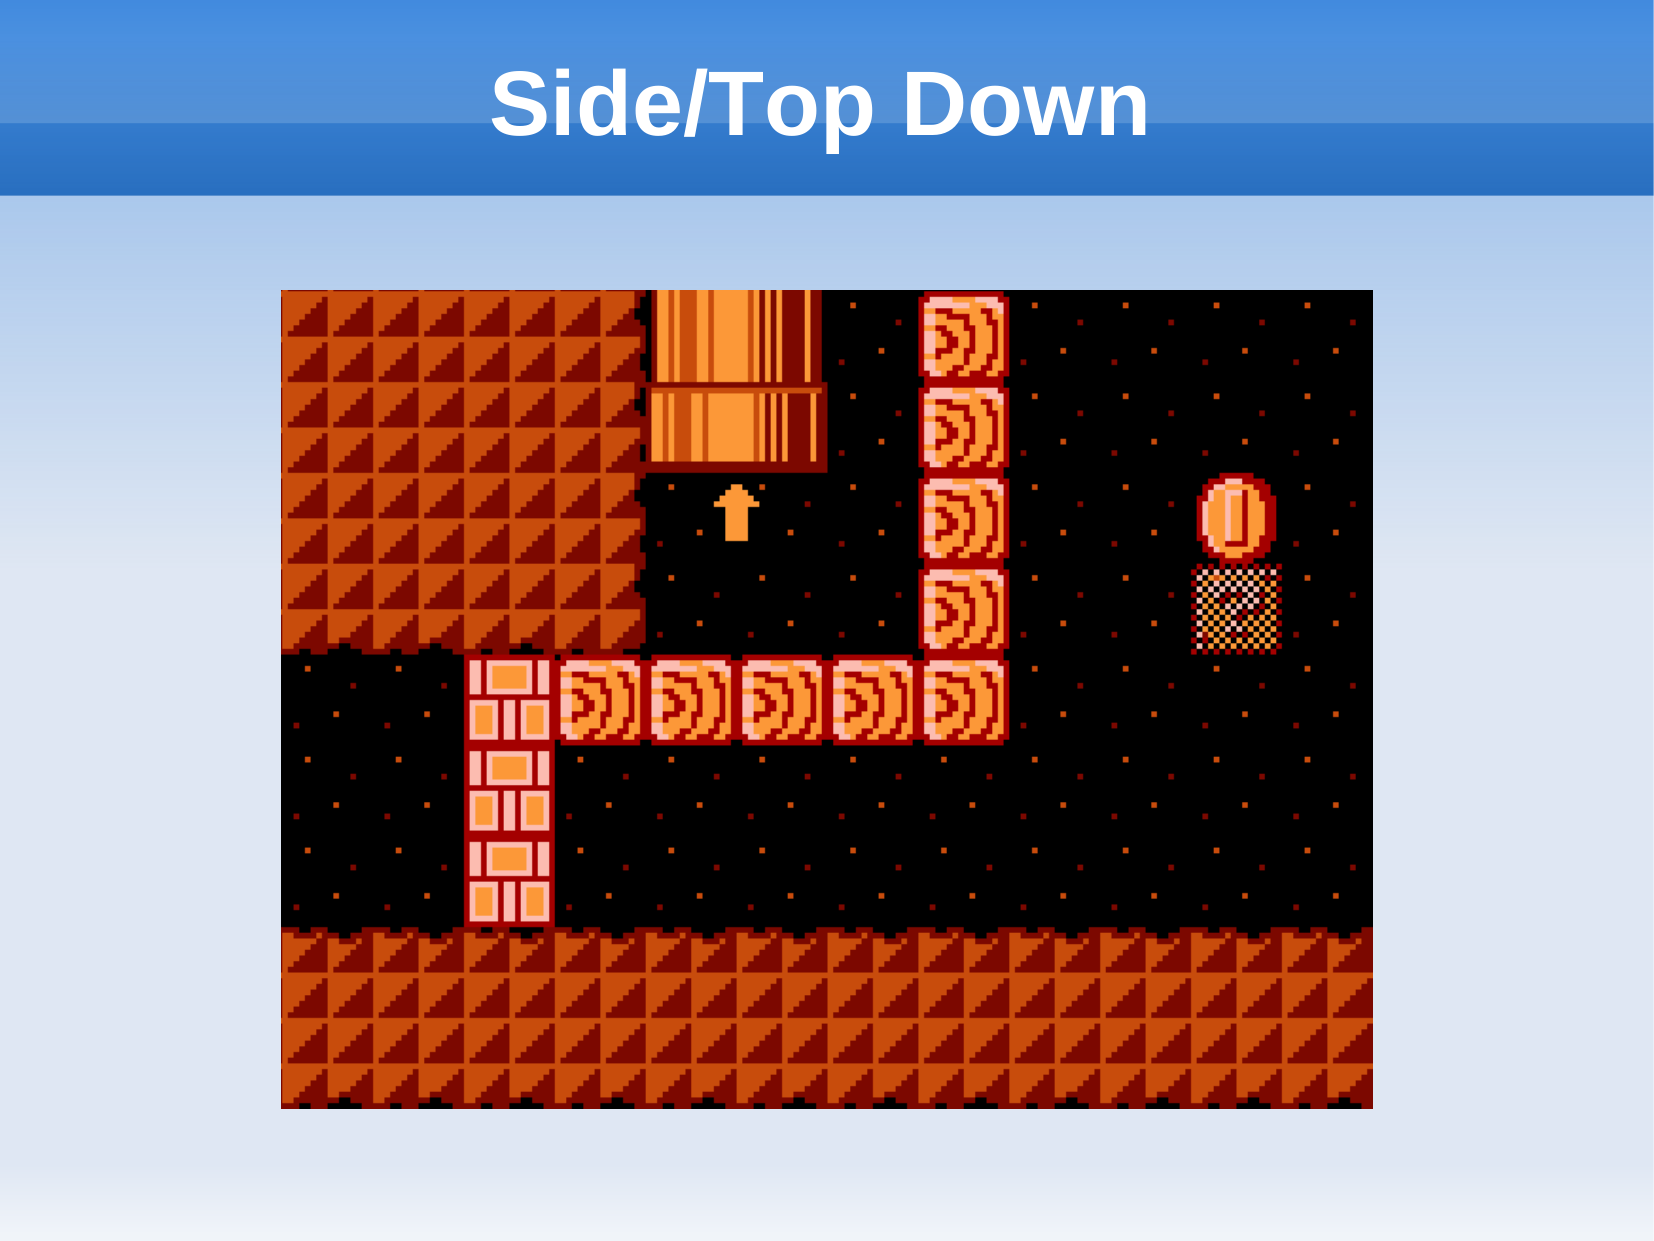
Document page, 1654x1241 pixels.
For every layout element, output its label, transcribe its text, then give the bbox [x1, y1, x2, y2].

title Side/Top Down [76, 0, 1565, 208]
picture [0, 0, 1654, 1241]
